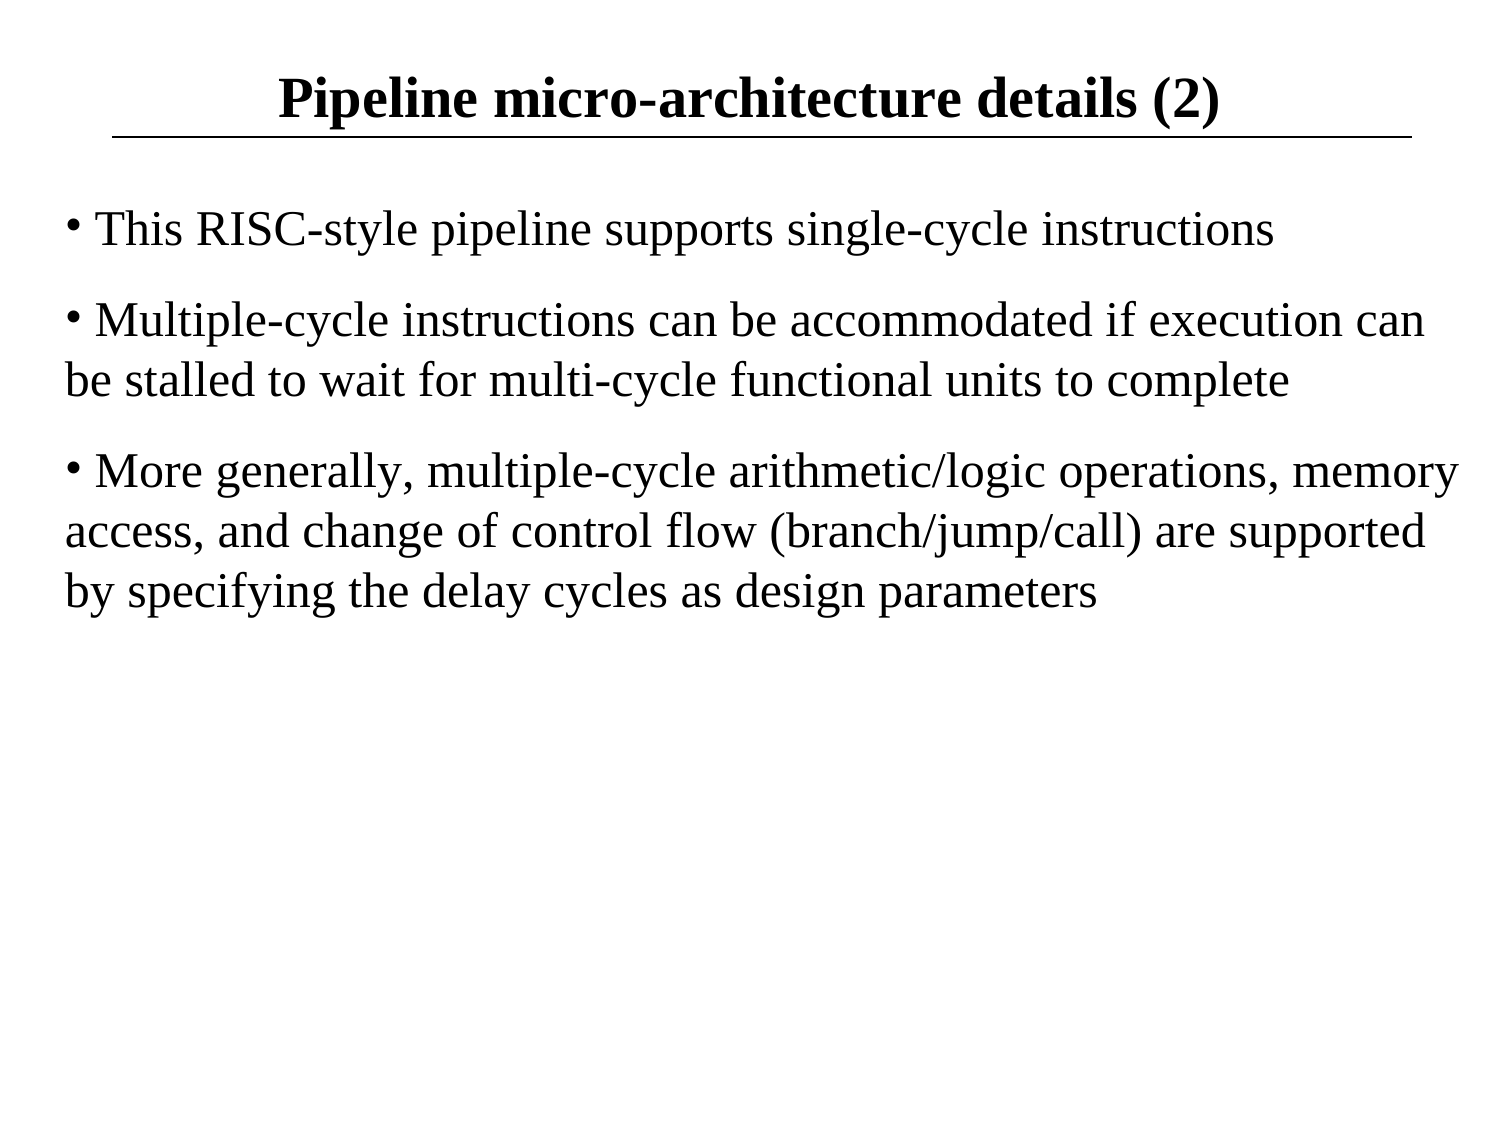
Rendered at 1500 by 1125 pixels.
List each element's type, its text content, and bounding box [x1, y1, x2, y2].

title Pipeline micro-architecture details (2) [112, 49, 1388, 136]
text_box This RISC-style pipeline supports single-cycle instructions Multiple-cycle instructions can be accommodated if execution can be stalled to wait for multi-cycle functional units to complete More generally, multiple-cycle arithmetic/logic operations, memory access, and change of control flow (branch/jump/call) are supported by specifying the delay cycles as design parameters [49, 187, 1500, 626]
